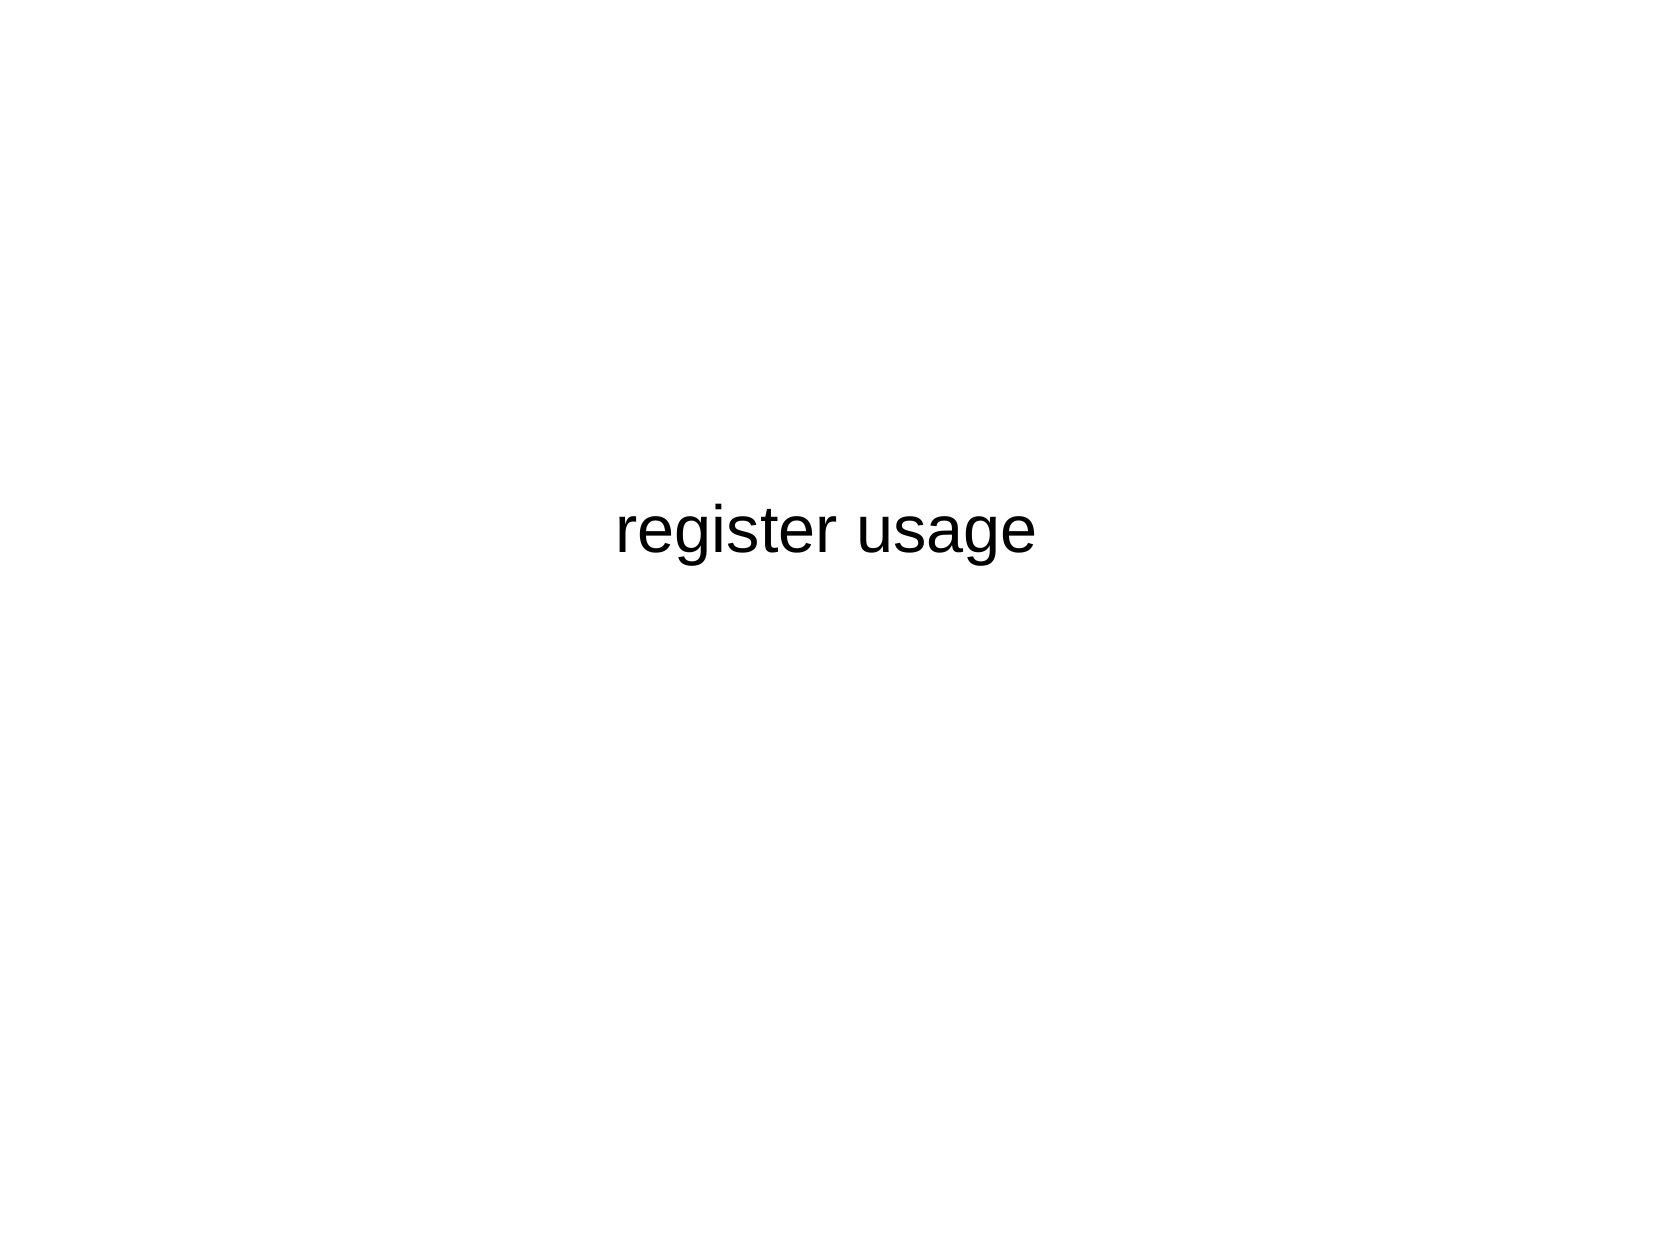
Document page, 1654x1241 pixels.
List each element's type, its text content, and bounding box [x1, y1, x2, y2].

subtitle register usage [82, 49, 1571, 1010]
